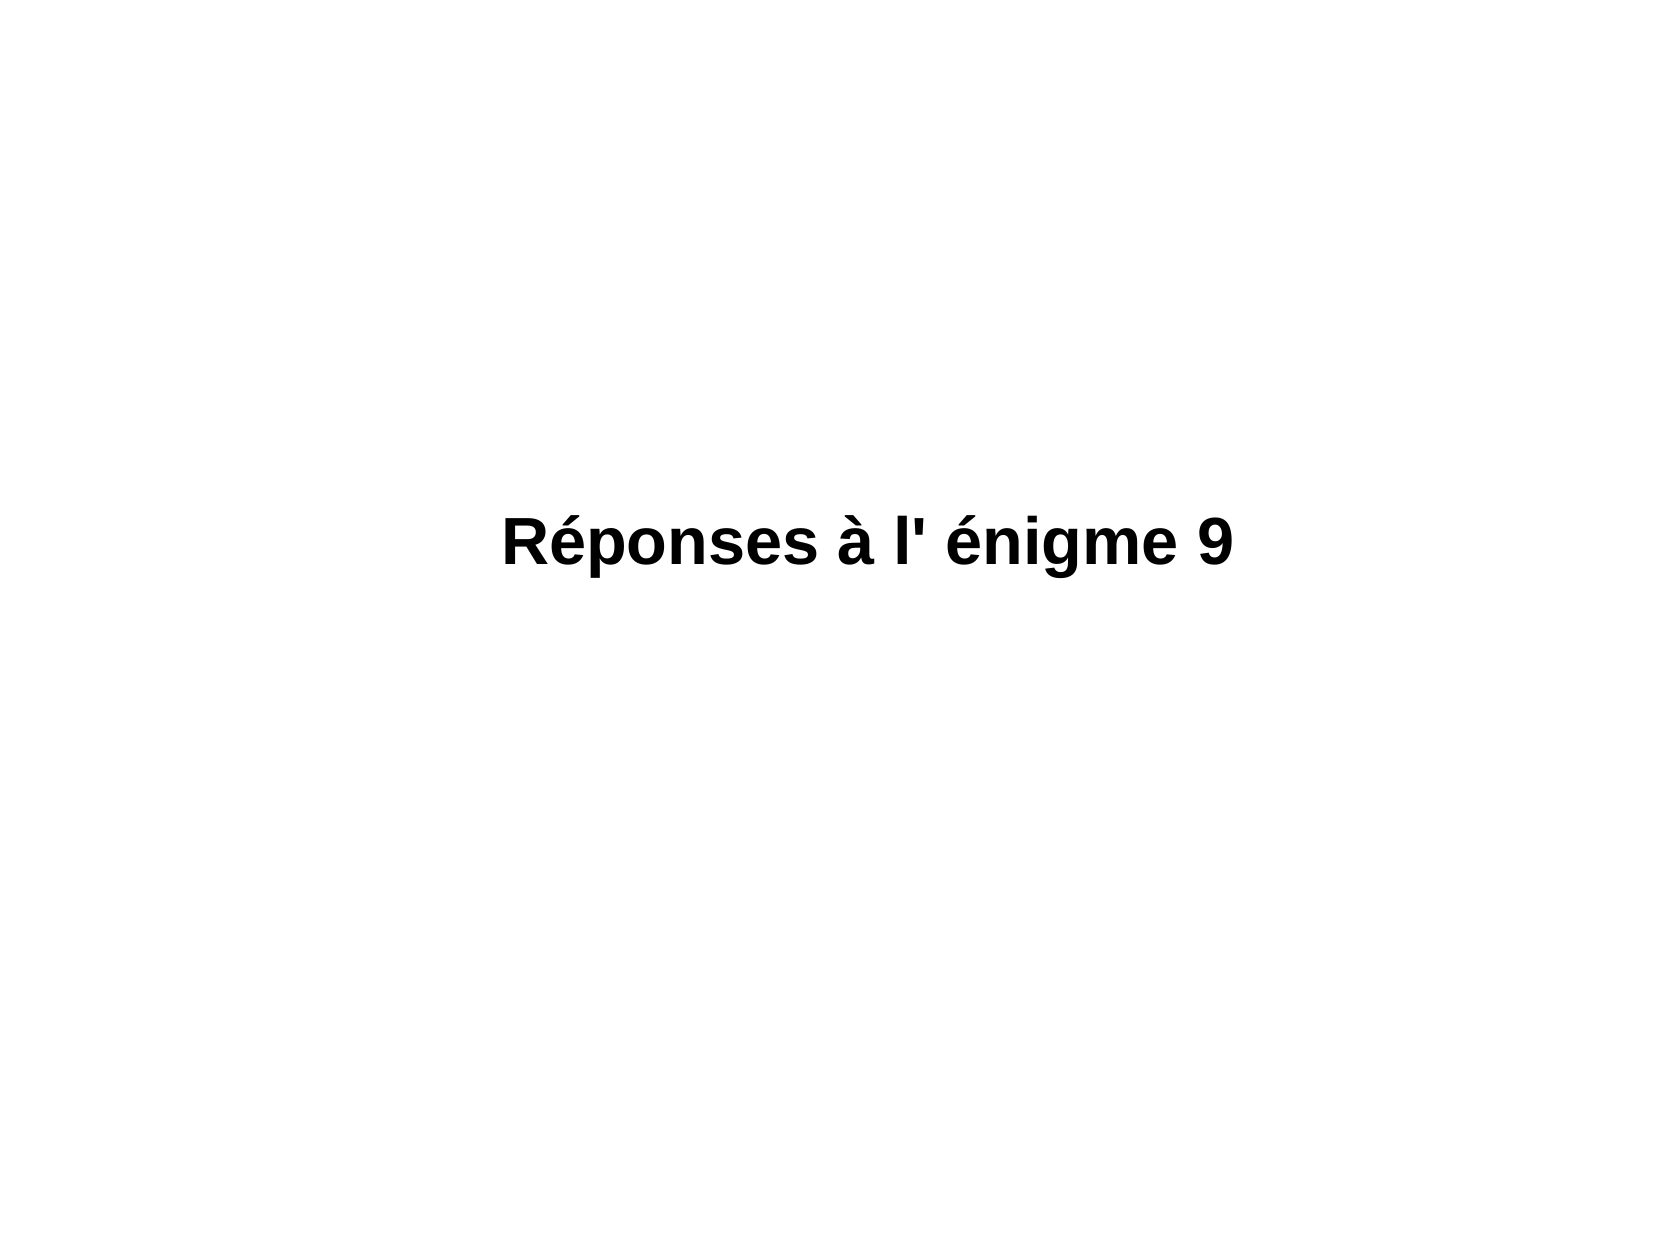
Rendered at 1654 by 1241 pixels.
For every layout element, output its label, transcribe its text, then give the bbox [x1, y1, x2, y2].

list Réponses à l' énigme 9 [88, 295, 1577, 1114]
